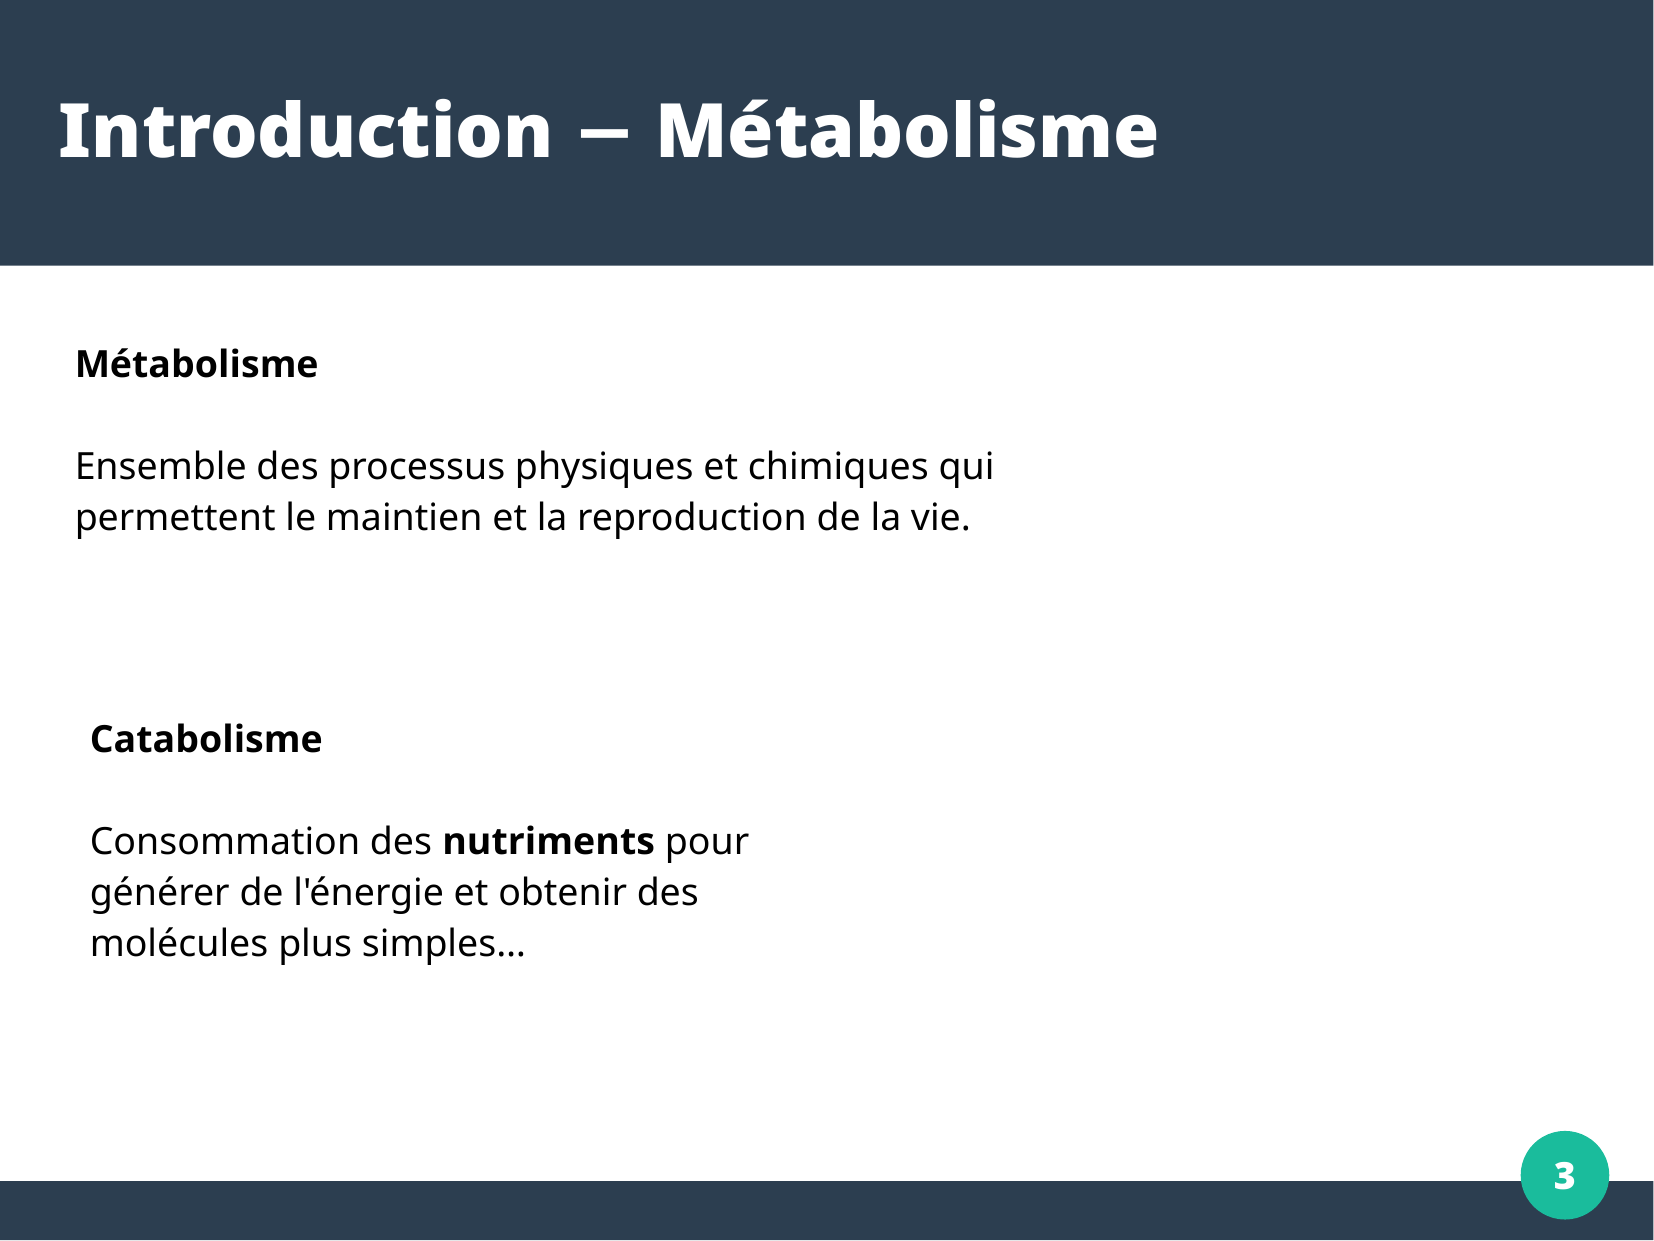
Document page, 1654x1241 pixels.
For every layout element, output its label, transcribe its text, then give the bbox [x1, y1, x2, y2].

title Introduction − Métabolisme [59, 49, 1595, 207]
text_box Métabolisme Ensemble des processus physiques et chimiques qui permettent le maintien et la reproduction de la vie. [60, 330, 1126, 519]
text_box Catabolisme Consommation des nutriments pour générer de l'énergie et obtenir des molécules plus simples… [75, 705, 841, 938]
